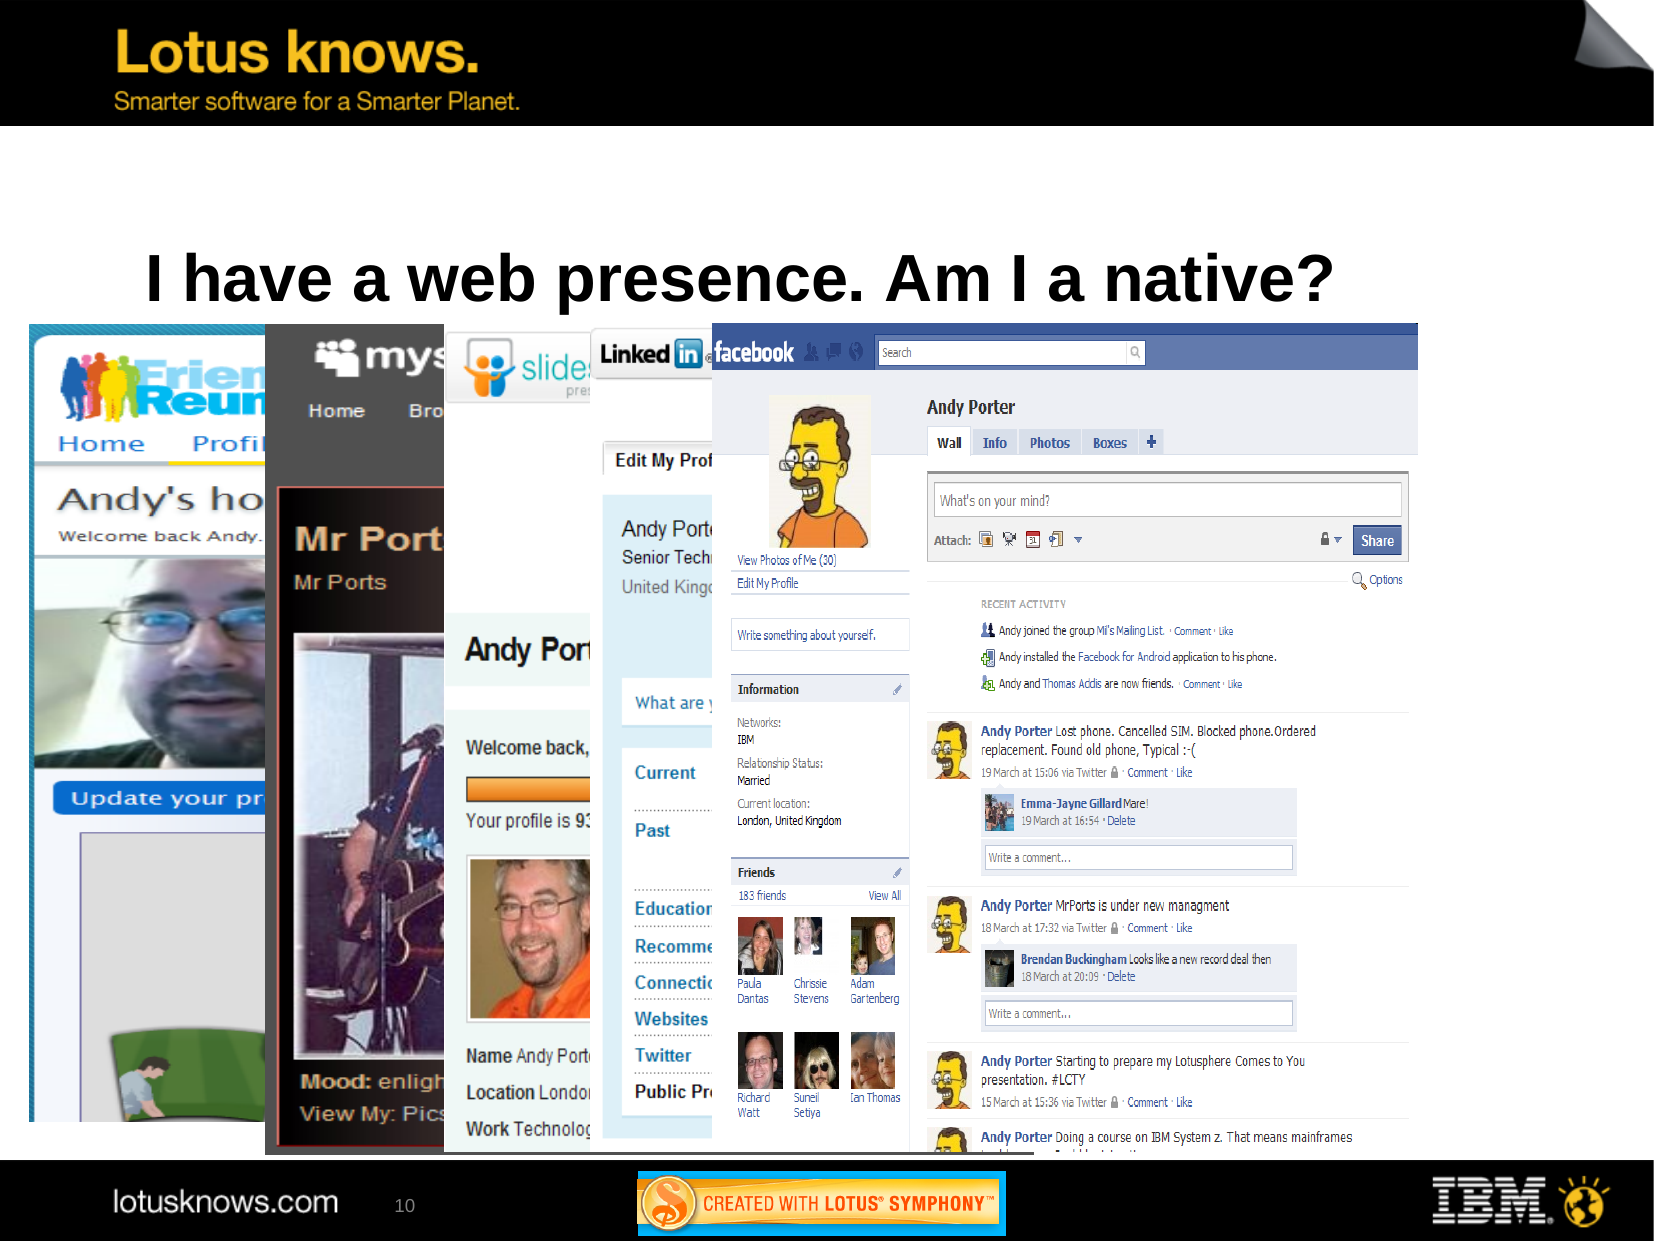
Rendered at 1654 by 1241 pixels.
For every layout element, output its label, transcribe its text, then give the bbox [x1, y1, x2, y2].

picture [0, 0, 1654, 126]
picture [29, 323, 1418, 1155]
picture [0, 1160, 1654, 1241]
title I have a web presence. Am I a native? [145, 144, 1513, 316]
